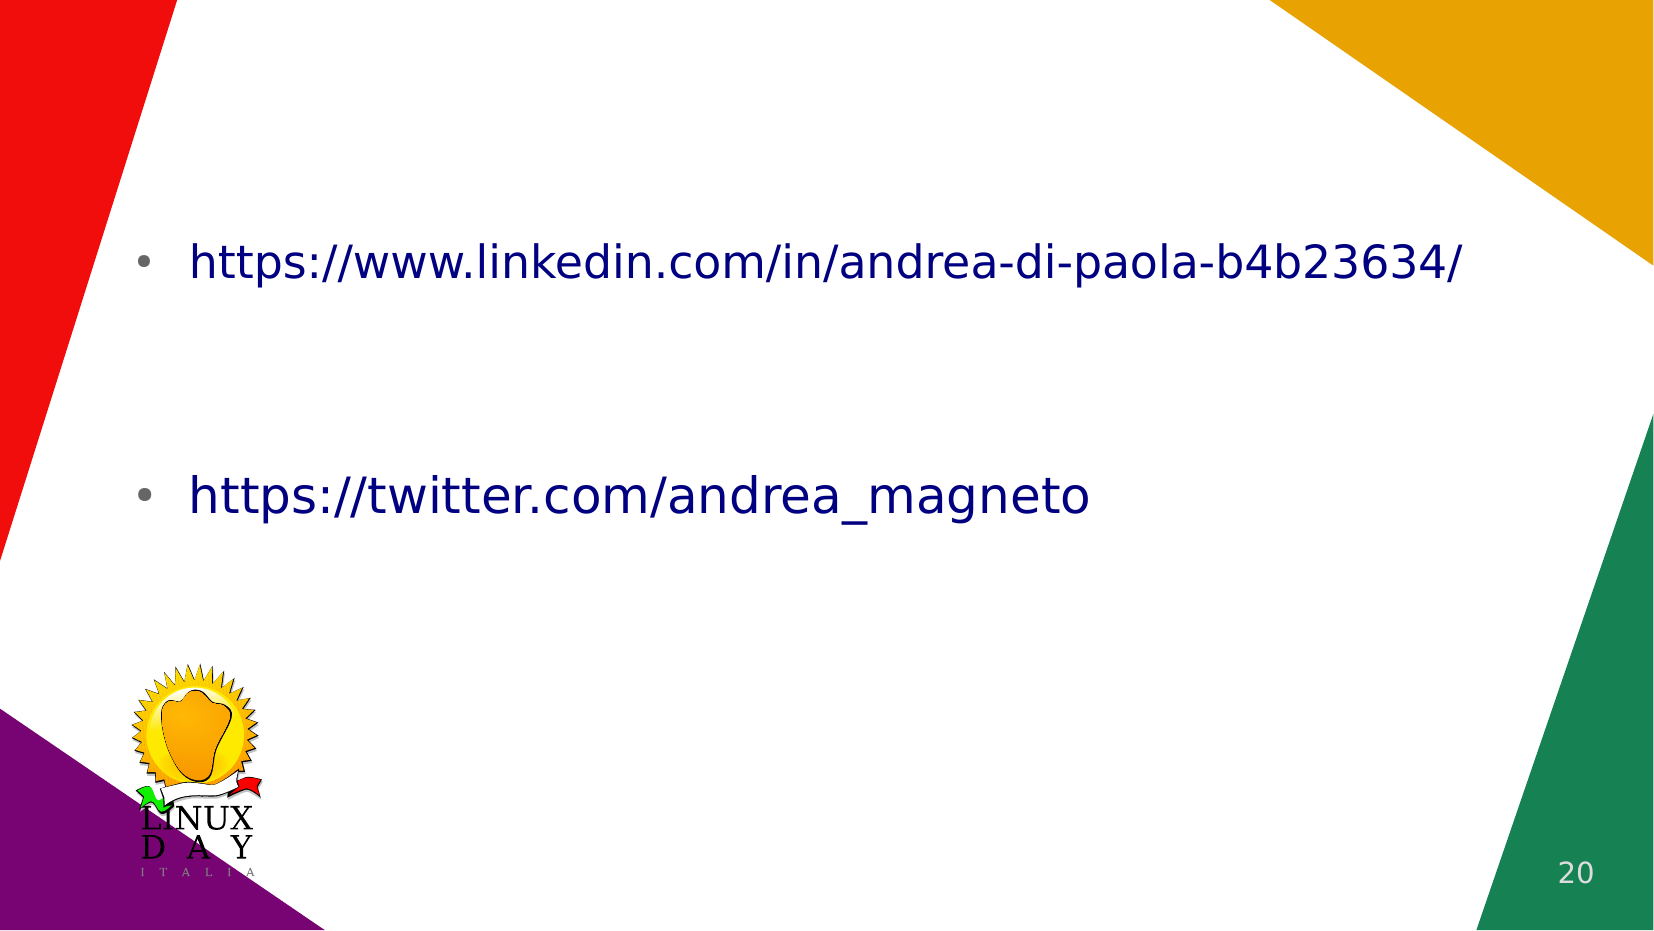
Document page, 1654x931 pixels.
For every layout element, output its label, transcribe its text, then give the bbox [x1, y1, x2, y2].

list https://www.linkedin.com/in/andrea-di-paola-b4b23634/ https://twitter.com/andrea_magneto [118, 236, 1536, 827]
picture [0, 644, 404, 931]
